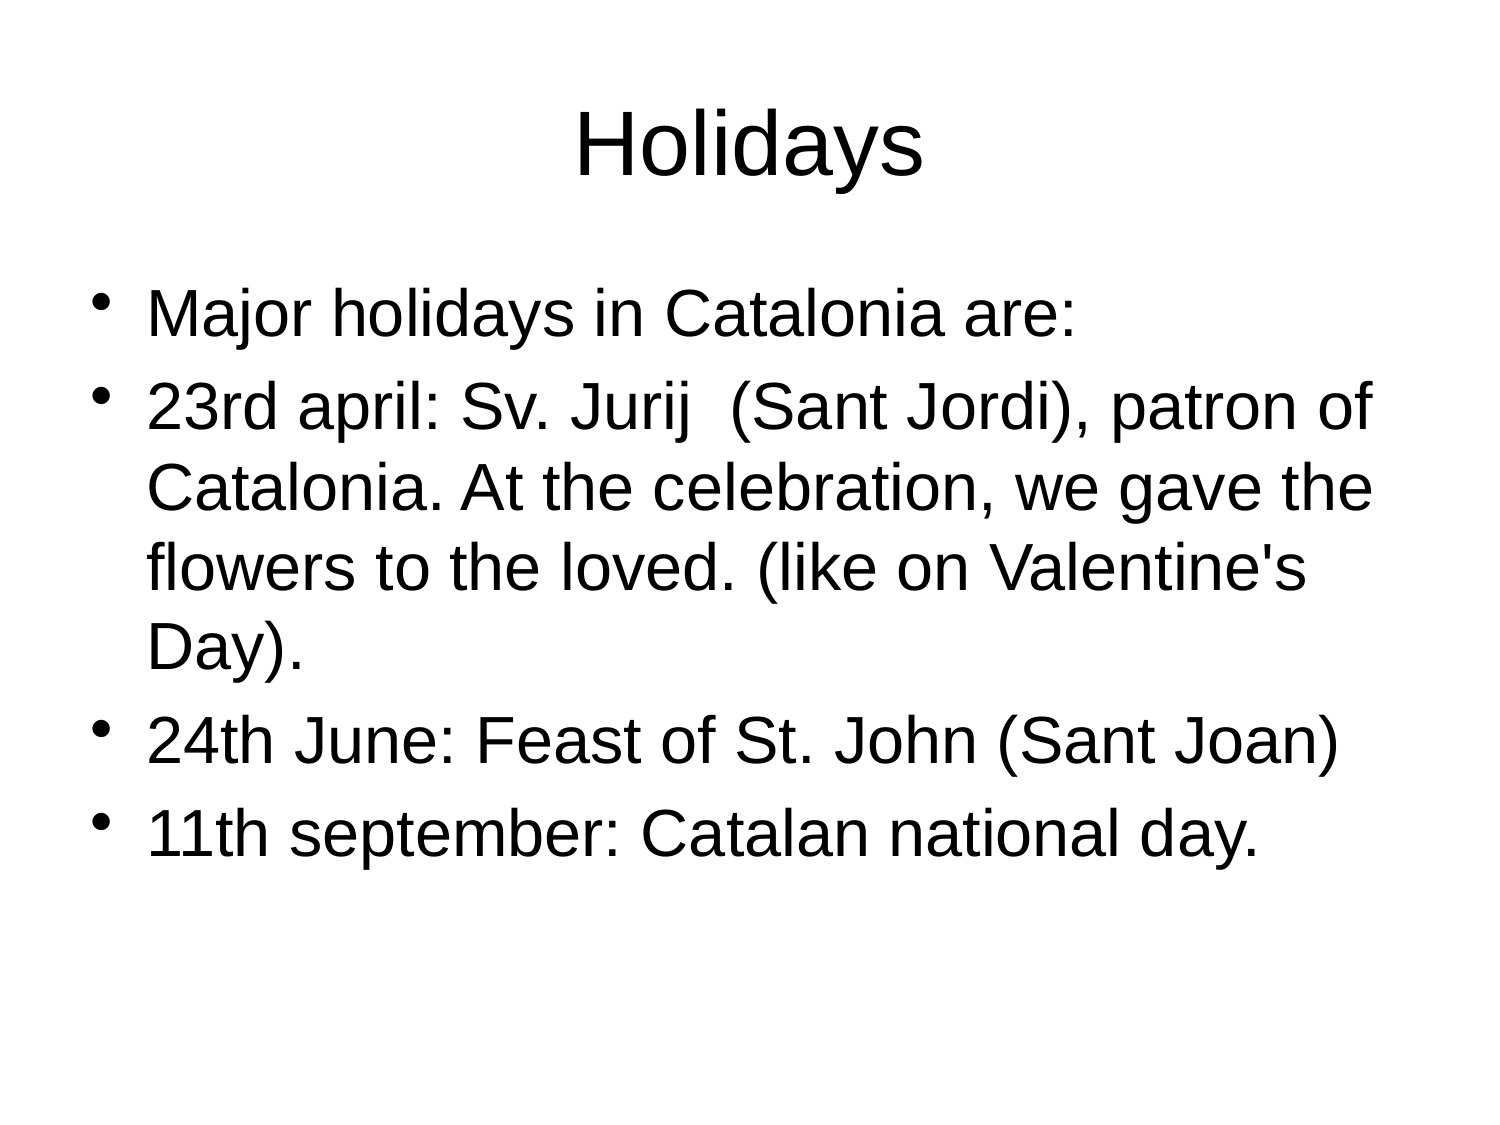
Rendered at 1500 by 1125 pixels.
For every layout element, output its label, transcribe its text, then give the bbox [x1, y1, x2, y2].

list Major holidays in Catalonia are: 23rd april: Sv. Jurij (Sant Jordi), patron of Catalonia. At the celebration, we gave the flowers to the loved. (like on Valentine's Day). 24th June: Feast of St. John (Sant Joan) 11th september: Catalan national day. [75, 262, 1425, 1005]
title Holidays [75, 45, 1425, 233]
